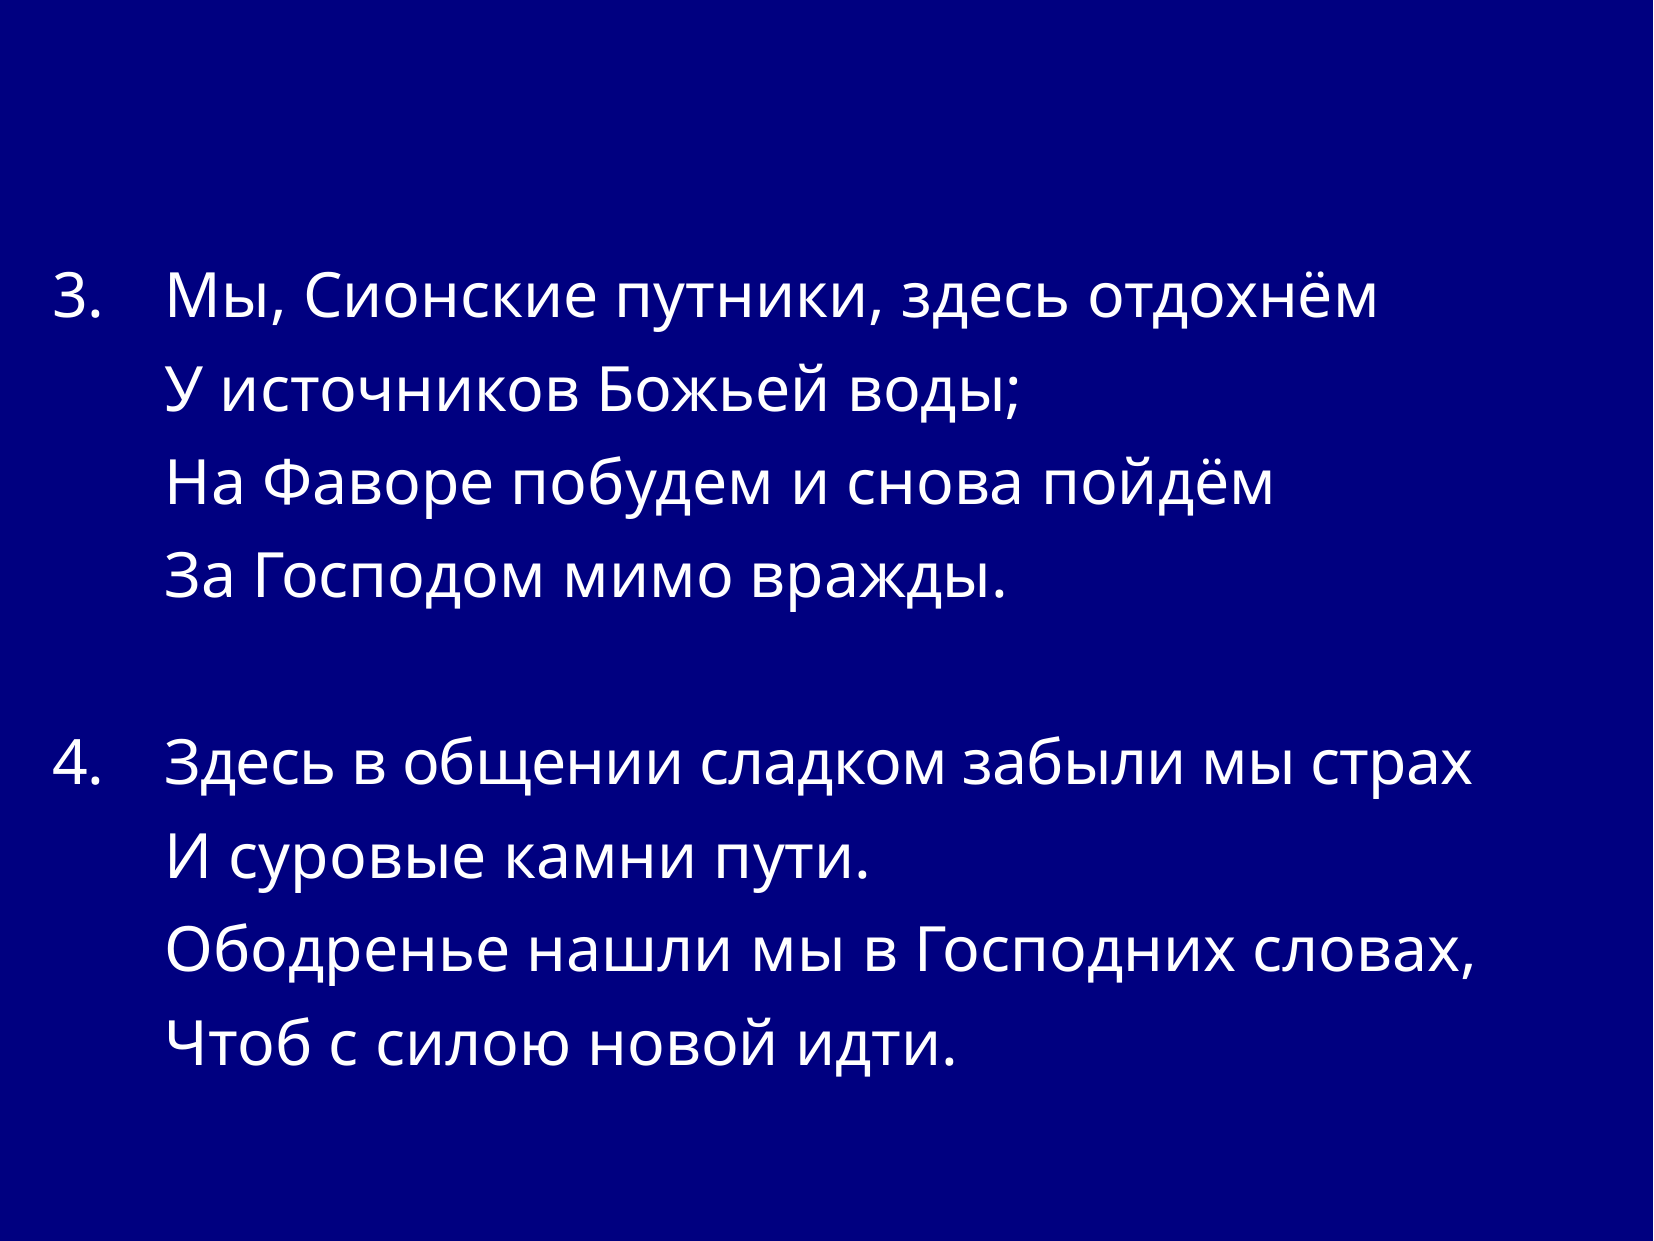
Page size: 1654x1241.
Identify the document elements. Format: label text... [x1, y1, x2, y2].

text_box 3. Мы, Сионские путники, здесь отдохнём У источников Божьей воды; На Фаворе побудем и снова пойдём За Господом мимо вражды. 4. Здесь в общении сладком забыли мы страх И суровые камни пути. Ободренье нашли мы в Господних словах, Чтоб с силою новой идти. [37, 150, 1651, 1163]
